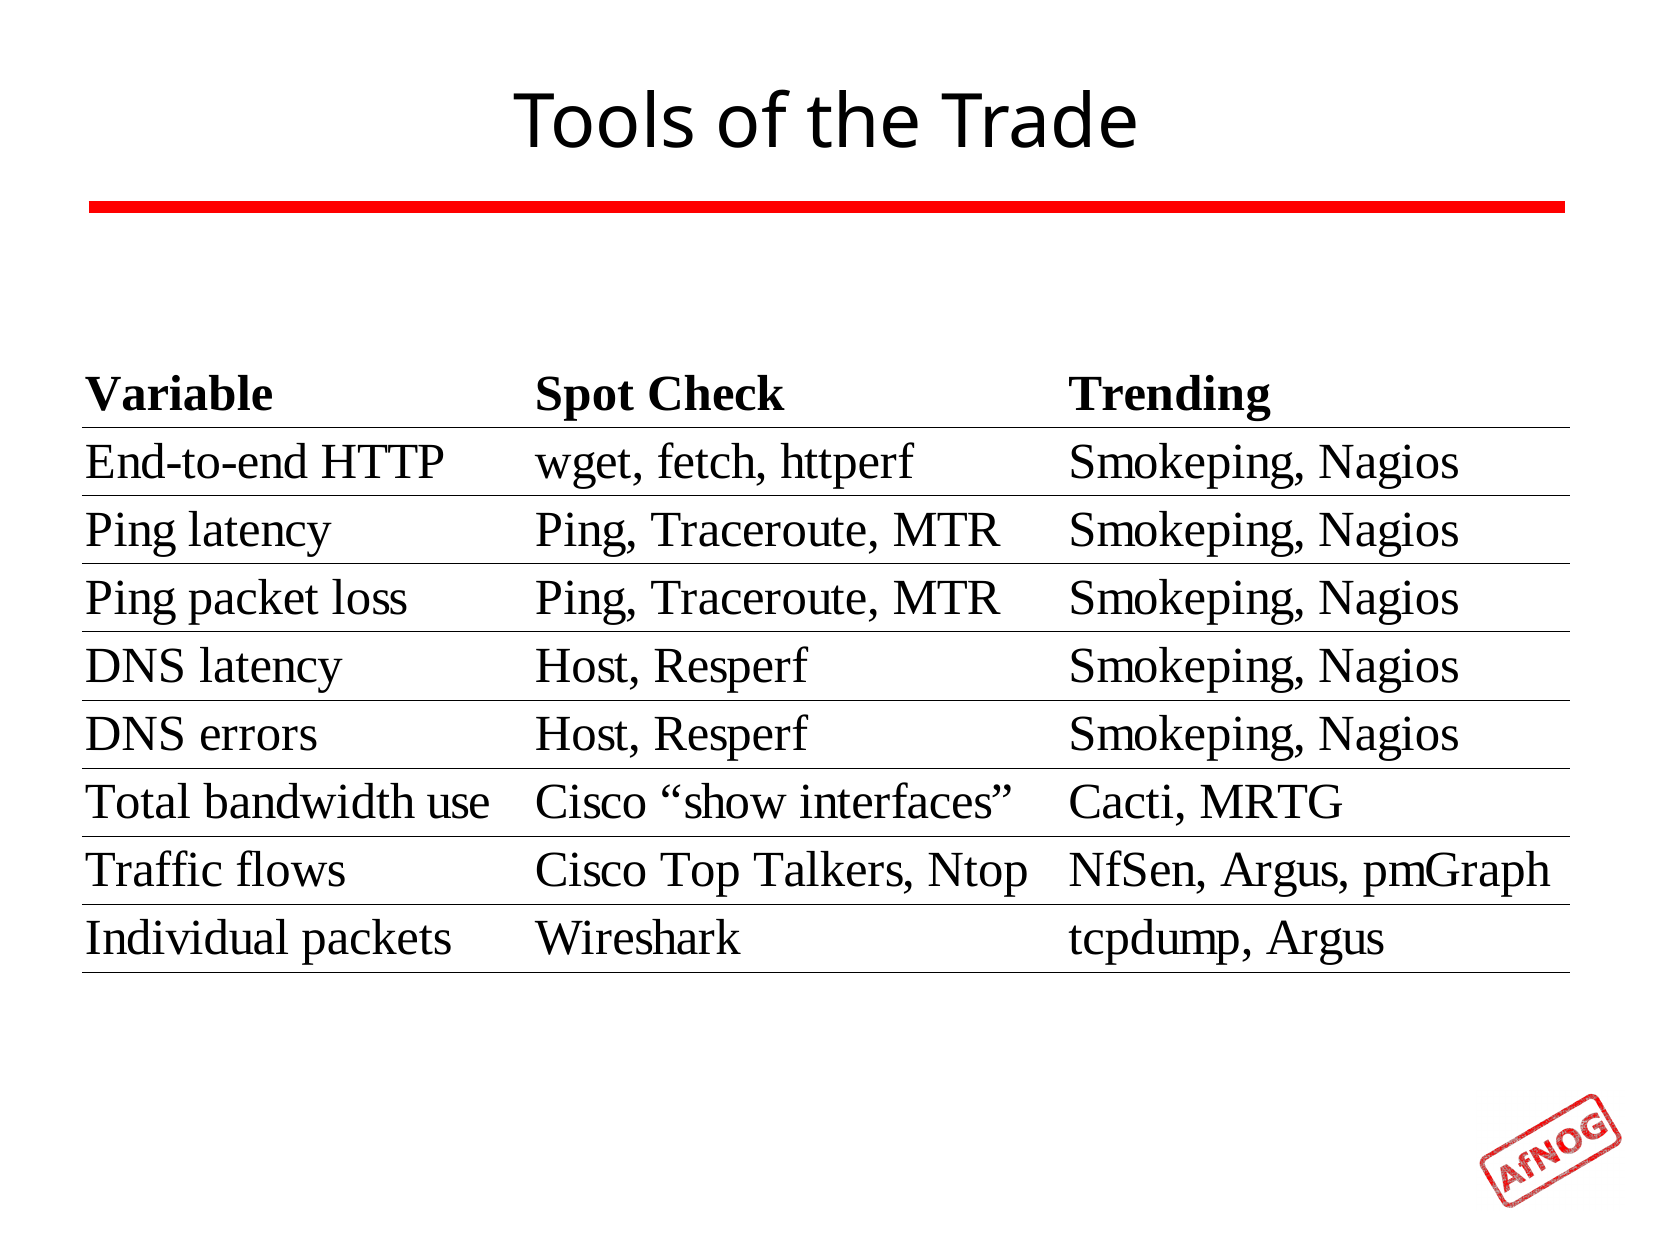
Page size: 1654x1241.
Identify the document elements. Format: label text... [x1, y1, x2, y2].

title Tools of the Trade [82, 29, 1571, 207]
chart [81, 359, 1573, 975]
picture [1476, 1090, 1625, 1211]
